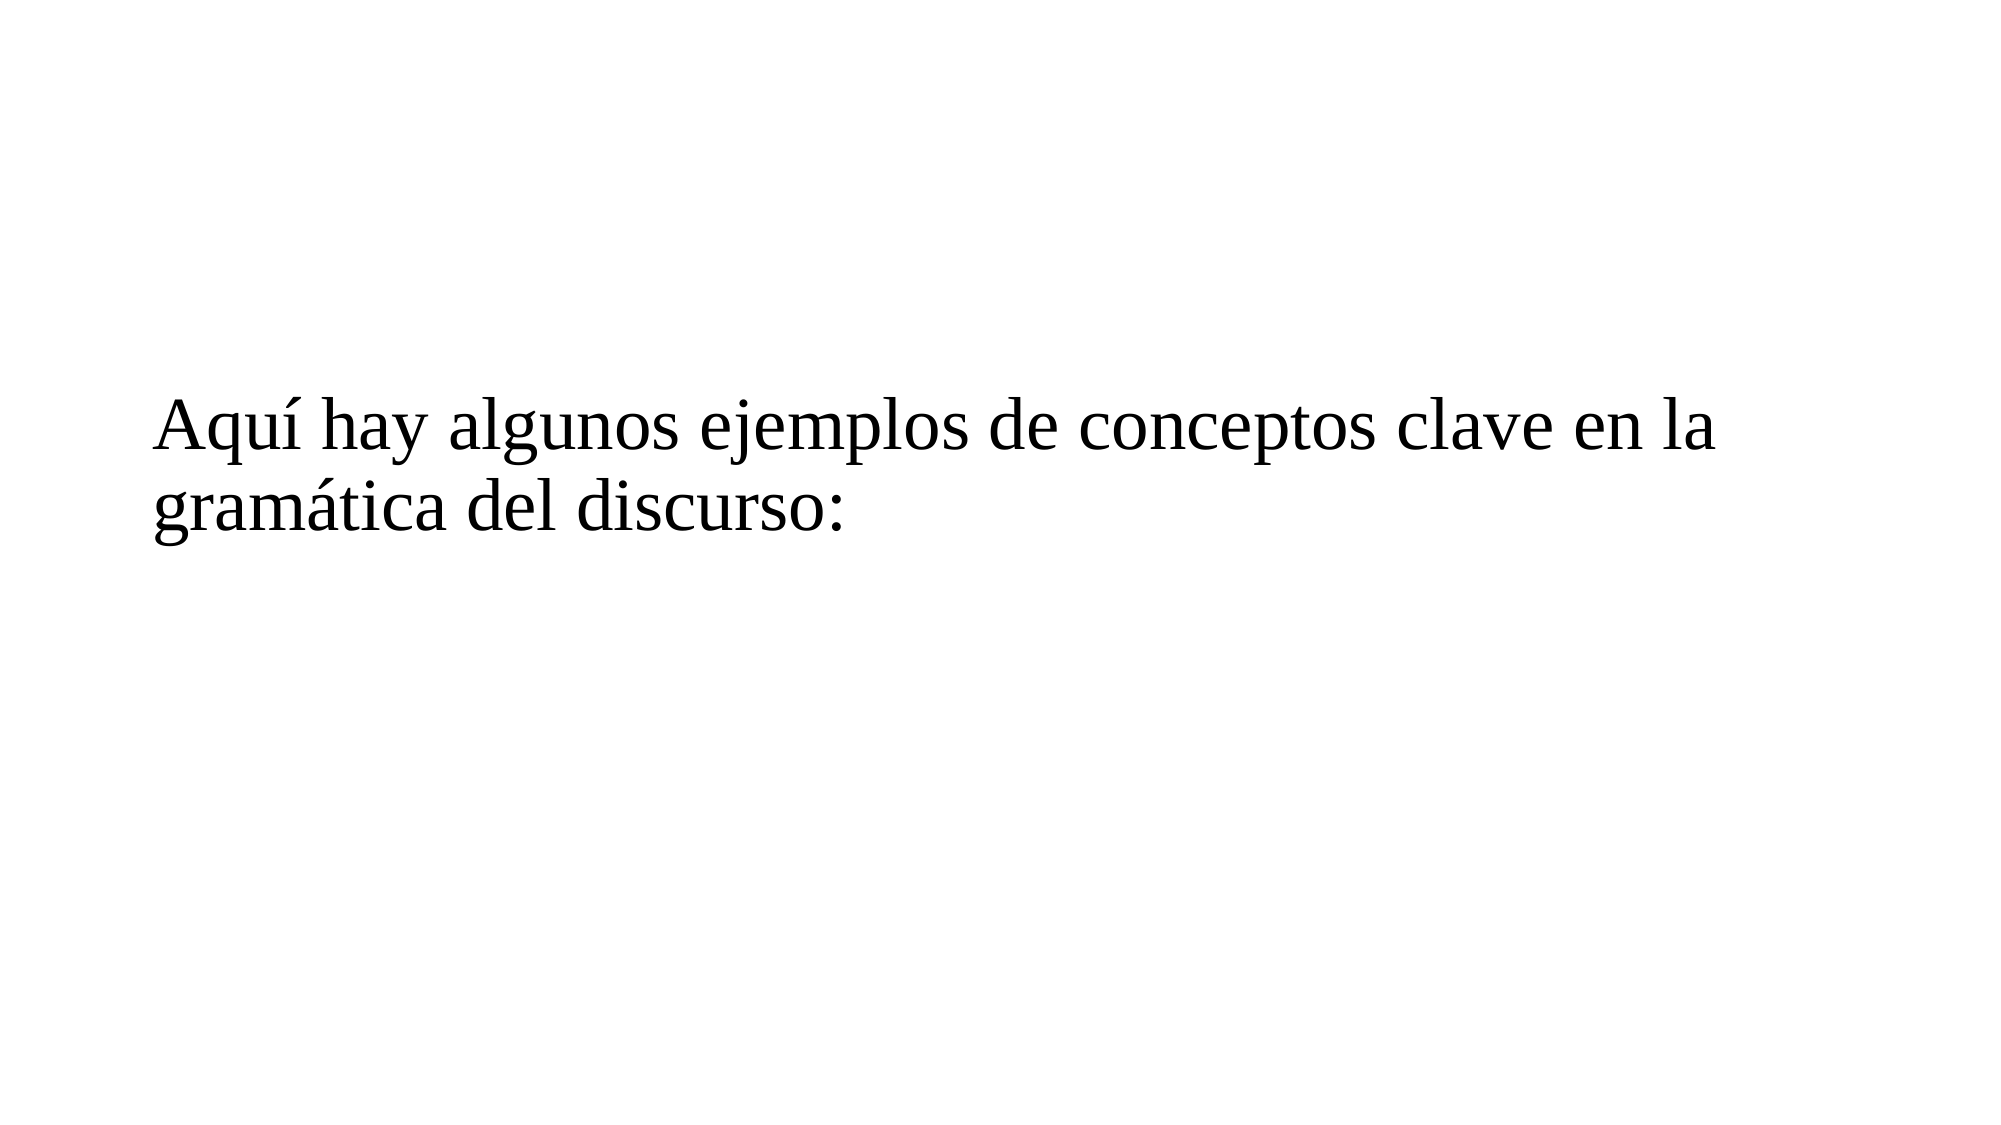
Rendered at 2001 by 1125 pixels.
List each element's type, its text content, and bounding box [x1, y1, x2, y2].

list Aquí hay algunos ejemplos de conceptos clave en la gramática del discurso: [137, 184, 1863, 1014]
